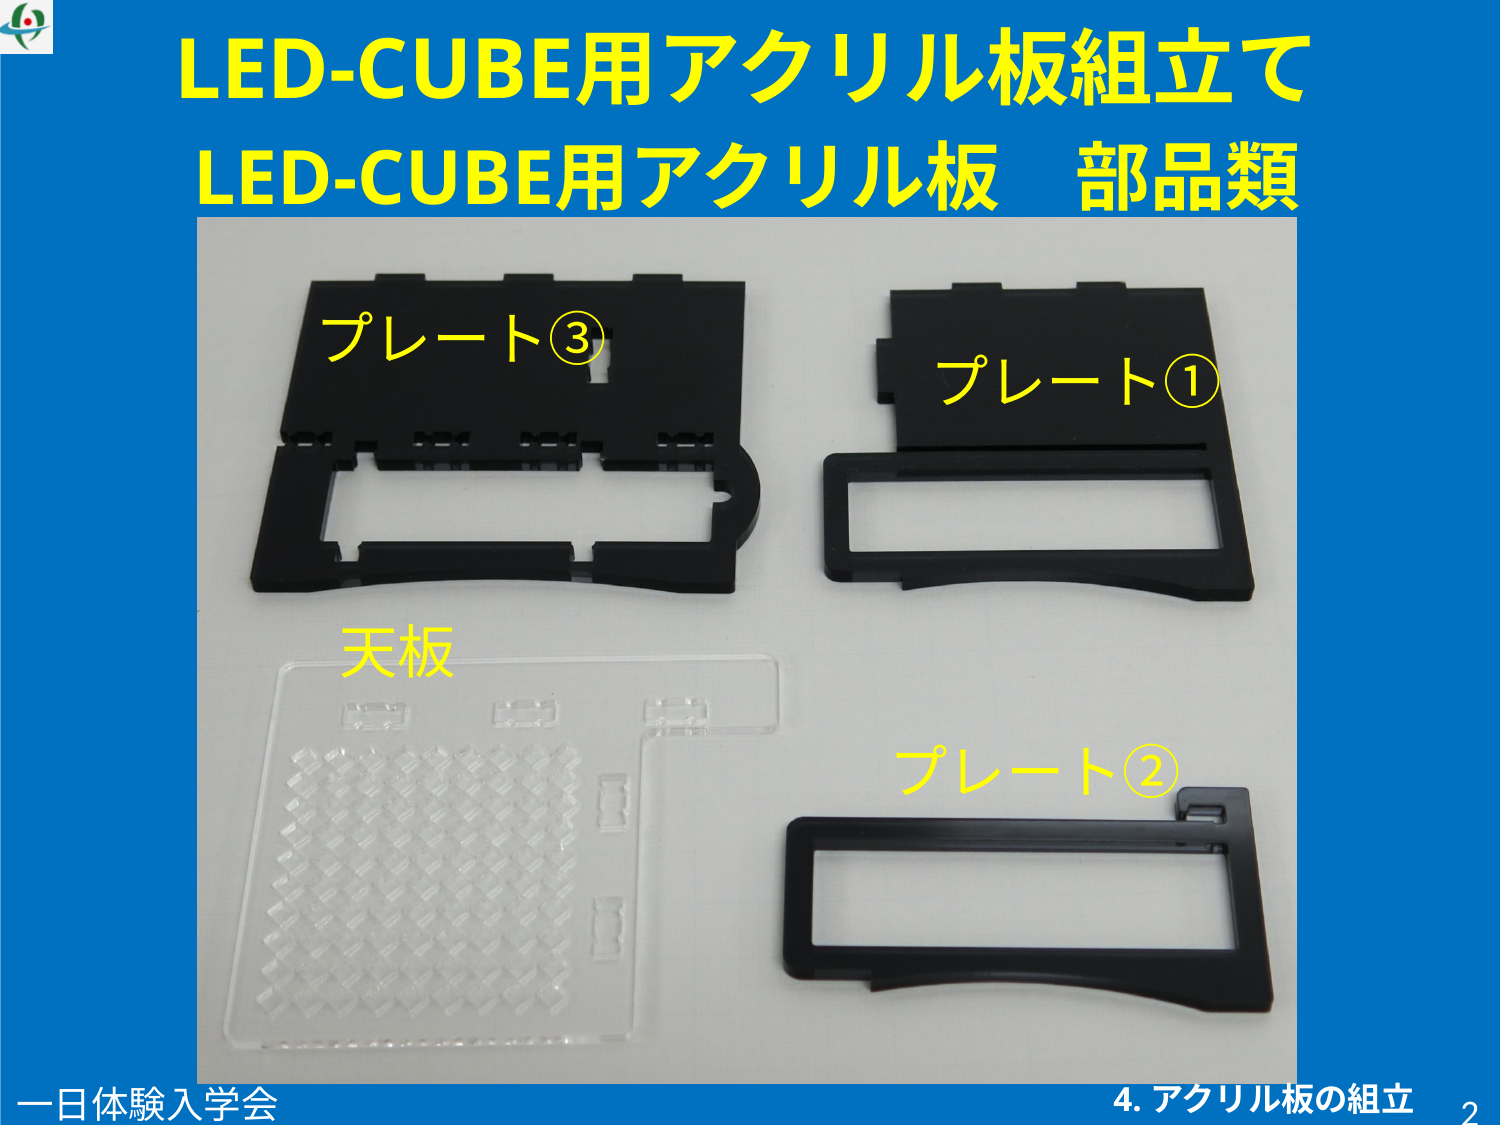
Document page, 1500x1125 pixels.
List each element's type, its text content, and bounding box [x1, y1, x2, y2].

text_box 4. アクリル板の組立 [1098, 1070, 1430, 1125]
picture [197, 228, 1297, 1084]
text_box LED-CUBE用アクリル板組立て [29, 7, 1465, 122]
text_box プレート② [874, 727, 1336, 813]
text_box LED-CUBE用アクリル板 部品類 [29, 122, 1465, 228]
text_box 天板 [324, 607, 786, 693]
picture [0, 0, 53, 54]
text_box プレート③ [301, 295, 762, 380]
text_box プレート① [915, 338, 1376, 423]
